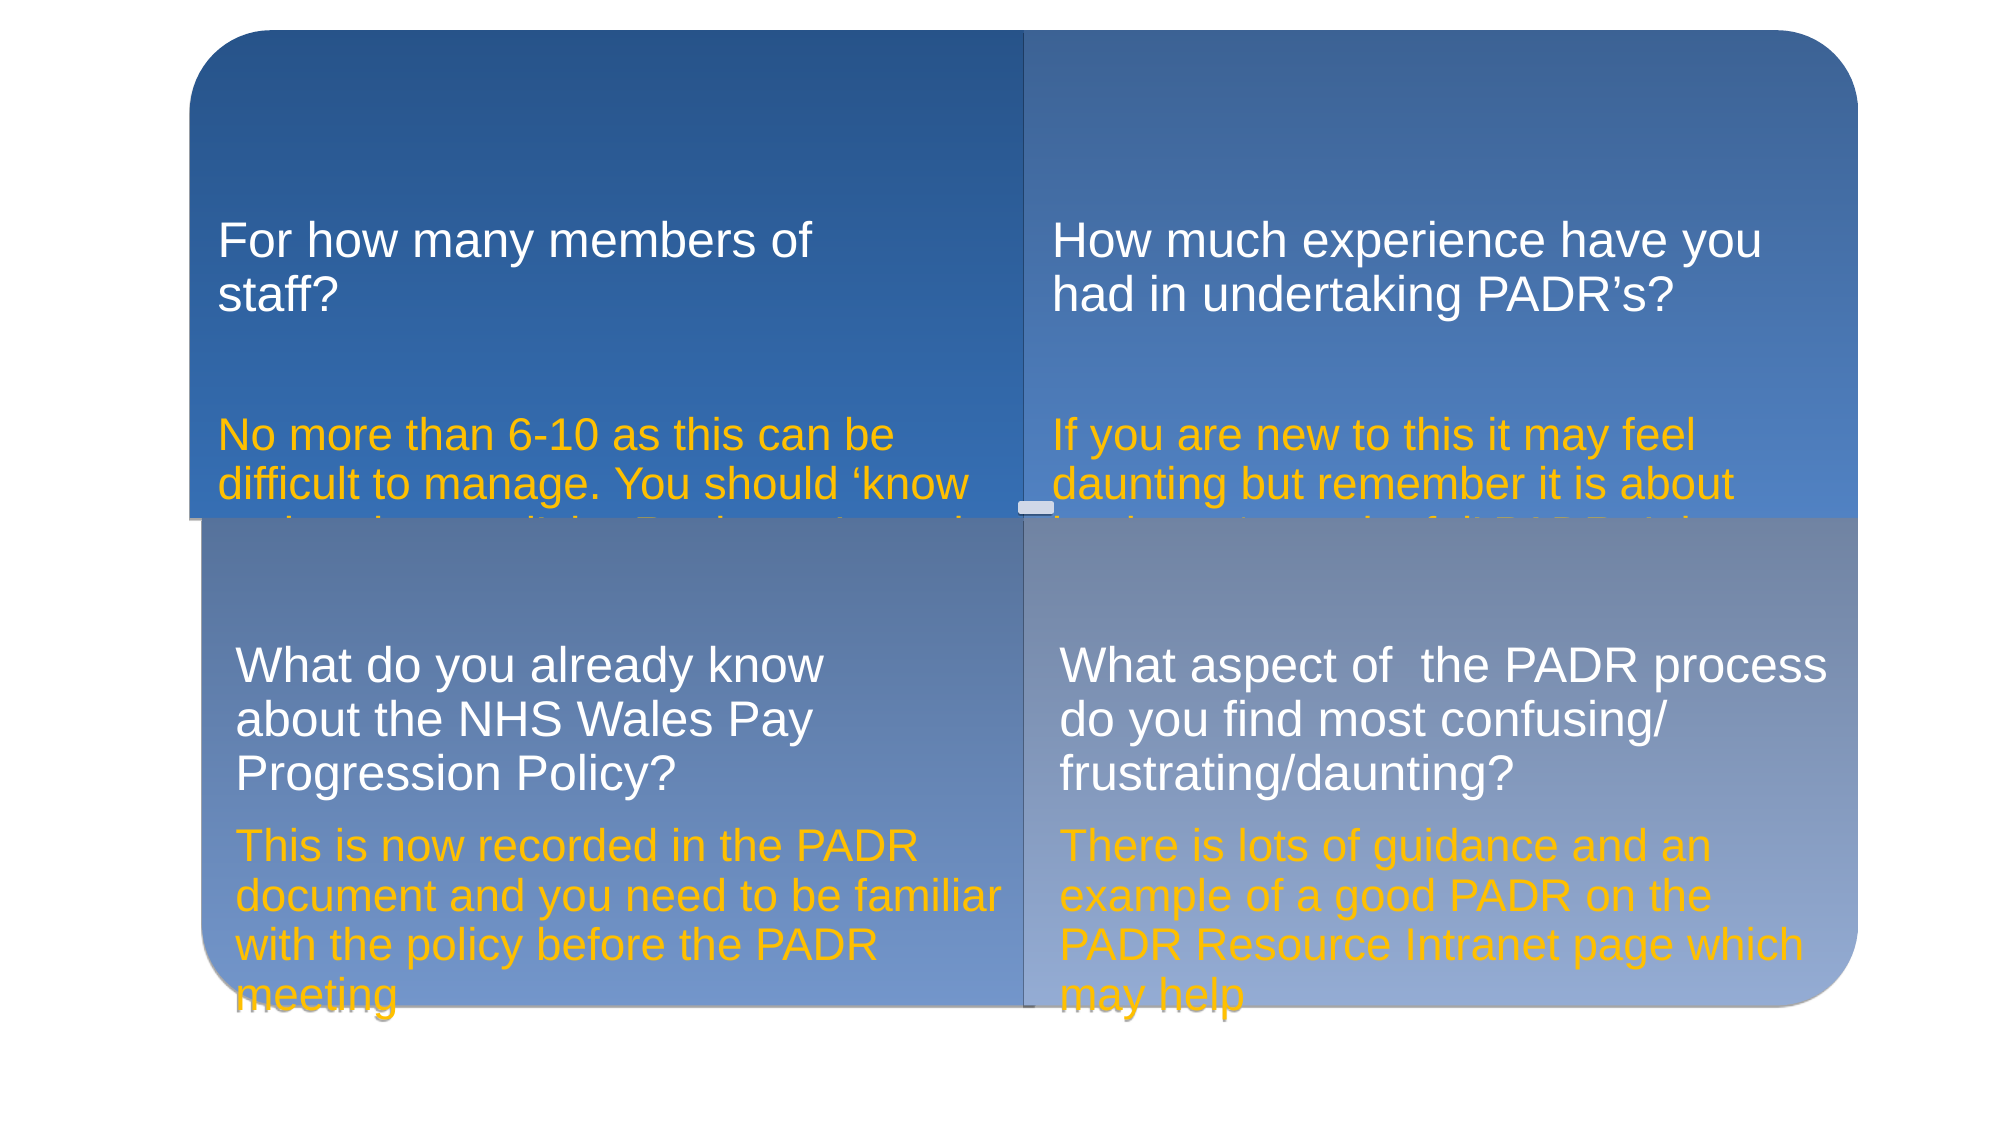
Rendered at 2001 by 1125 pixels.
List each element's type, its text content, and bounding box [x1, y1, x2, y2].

text_box [1018, 501, 1054, 514]
text_box What aspect of the PADR process do you find most confusing/ frustrating/daunting? There is lots of guidance and an example of a good PADR on the PADR Resource Intranet page which may help [1023, 517, 1859, 1006]
text_box What do you already know about the NHS Wales Pay Progression Policy? This is now recorded in the PADR document and you need to be familiar with the policy before the PADR meeting [201, 517, 1023, 1006]
text_box How much experience have you had in undertaking PADR’s? If you are new to this it may feel daunting but remember it is about having a ‘meaningful’ PADR. It is beneficial to plan your meeting and plan an agenda you want to cover [1023, 30, 1859, 517]
text_box For how many members of staff? No more than 6-10 as this can be difficult to manage. You should ‘know and understand’ the Reviewee’s work [189, 30, 1023, 518]
